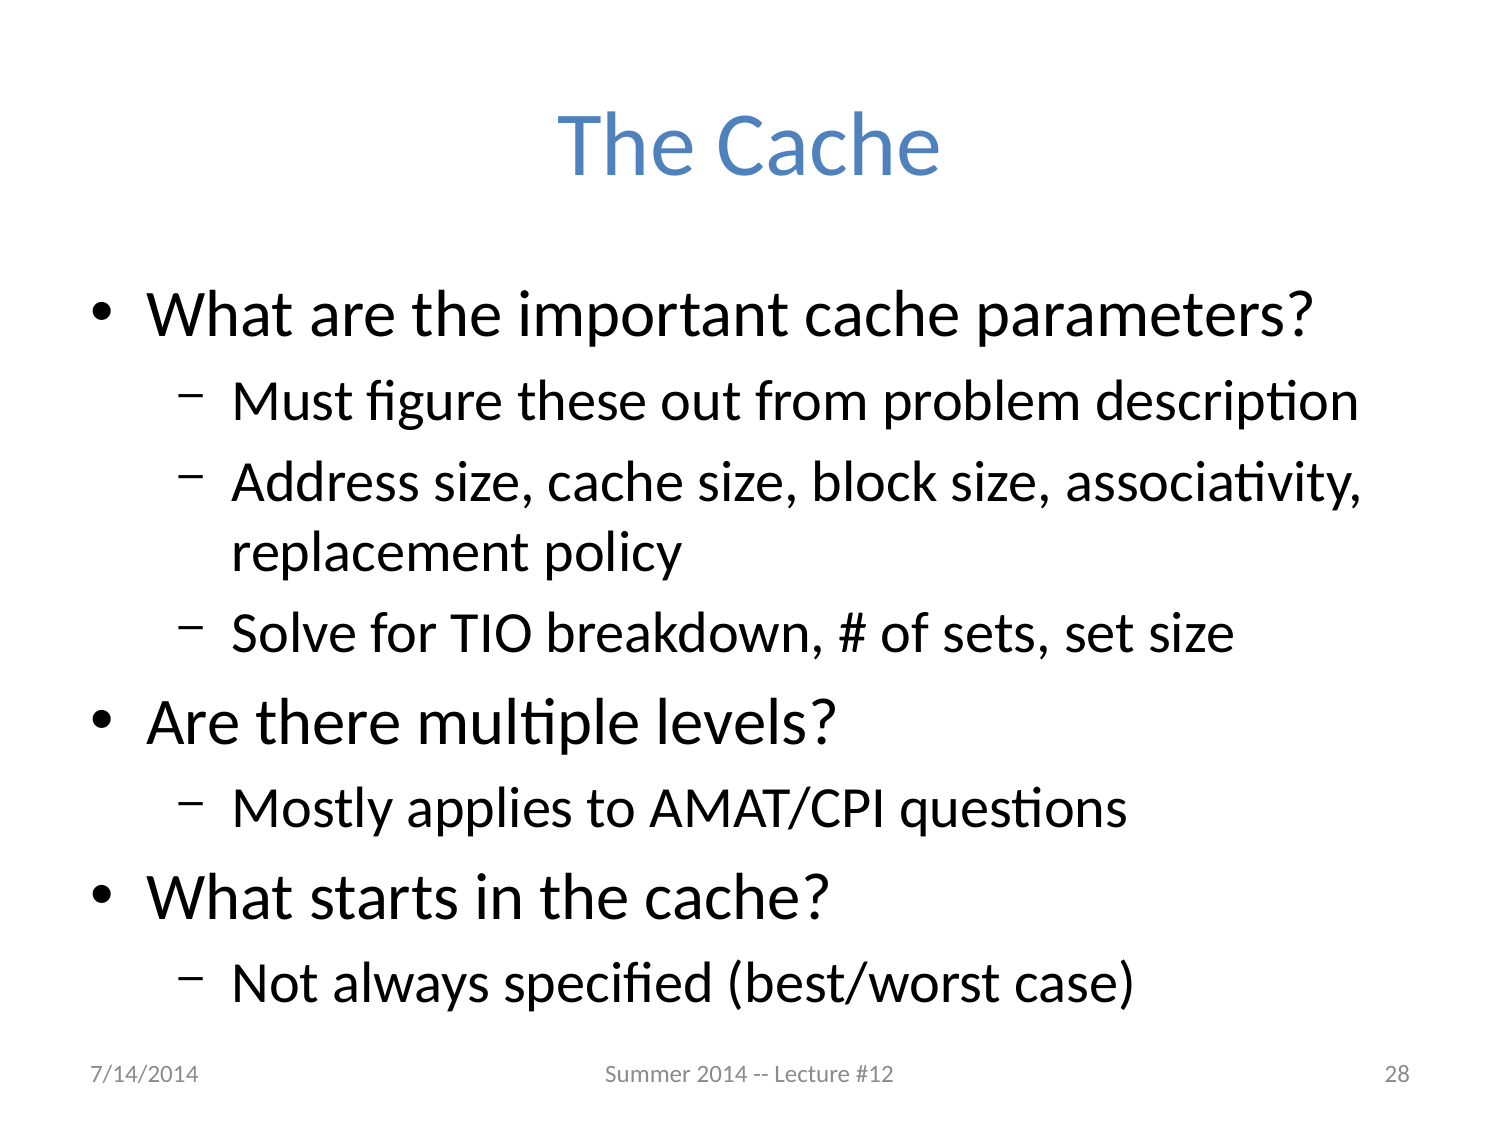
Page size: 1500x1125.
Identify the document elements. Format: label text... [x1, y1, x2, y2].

slide_number <number> [1074, 1042, 1425, 1103]
footer Summer 2014 -- Lecture #12 [512, 1042, 988, 1103]
slide_number 7/14/2014 [75, 1042, 425, 1103]
title The Cache [75, 45, 1425, 233]
list What are the important cache parameters? Must figure these out from problem description Address size, cache size, block size, associativity, replacement policy Solve for TIO breakdown, # of sets, set size Are there multiple levels? Mostly applies to AMAT/CPI questions What starts in the cache? Not always specified (best/worst case) [75, 262, 1425, 1073]
